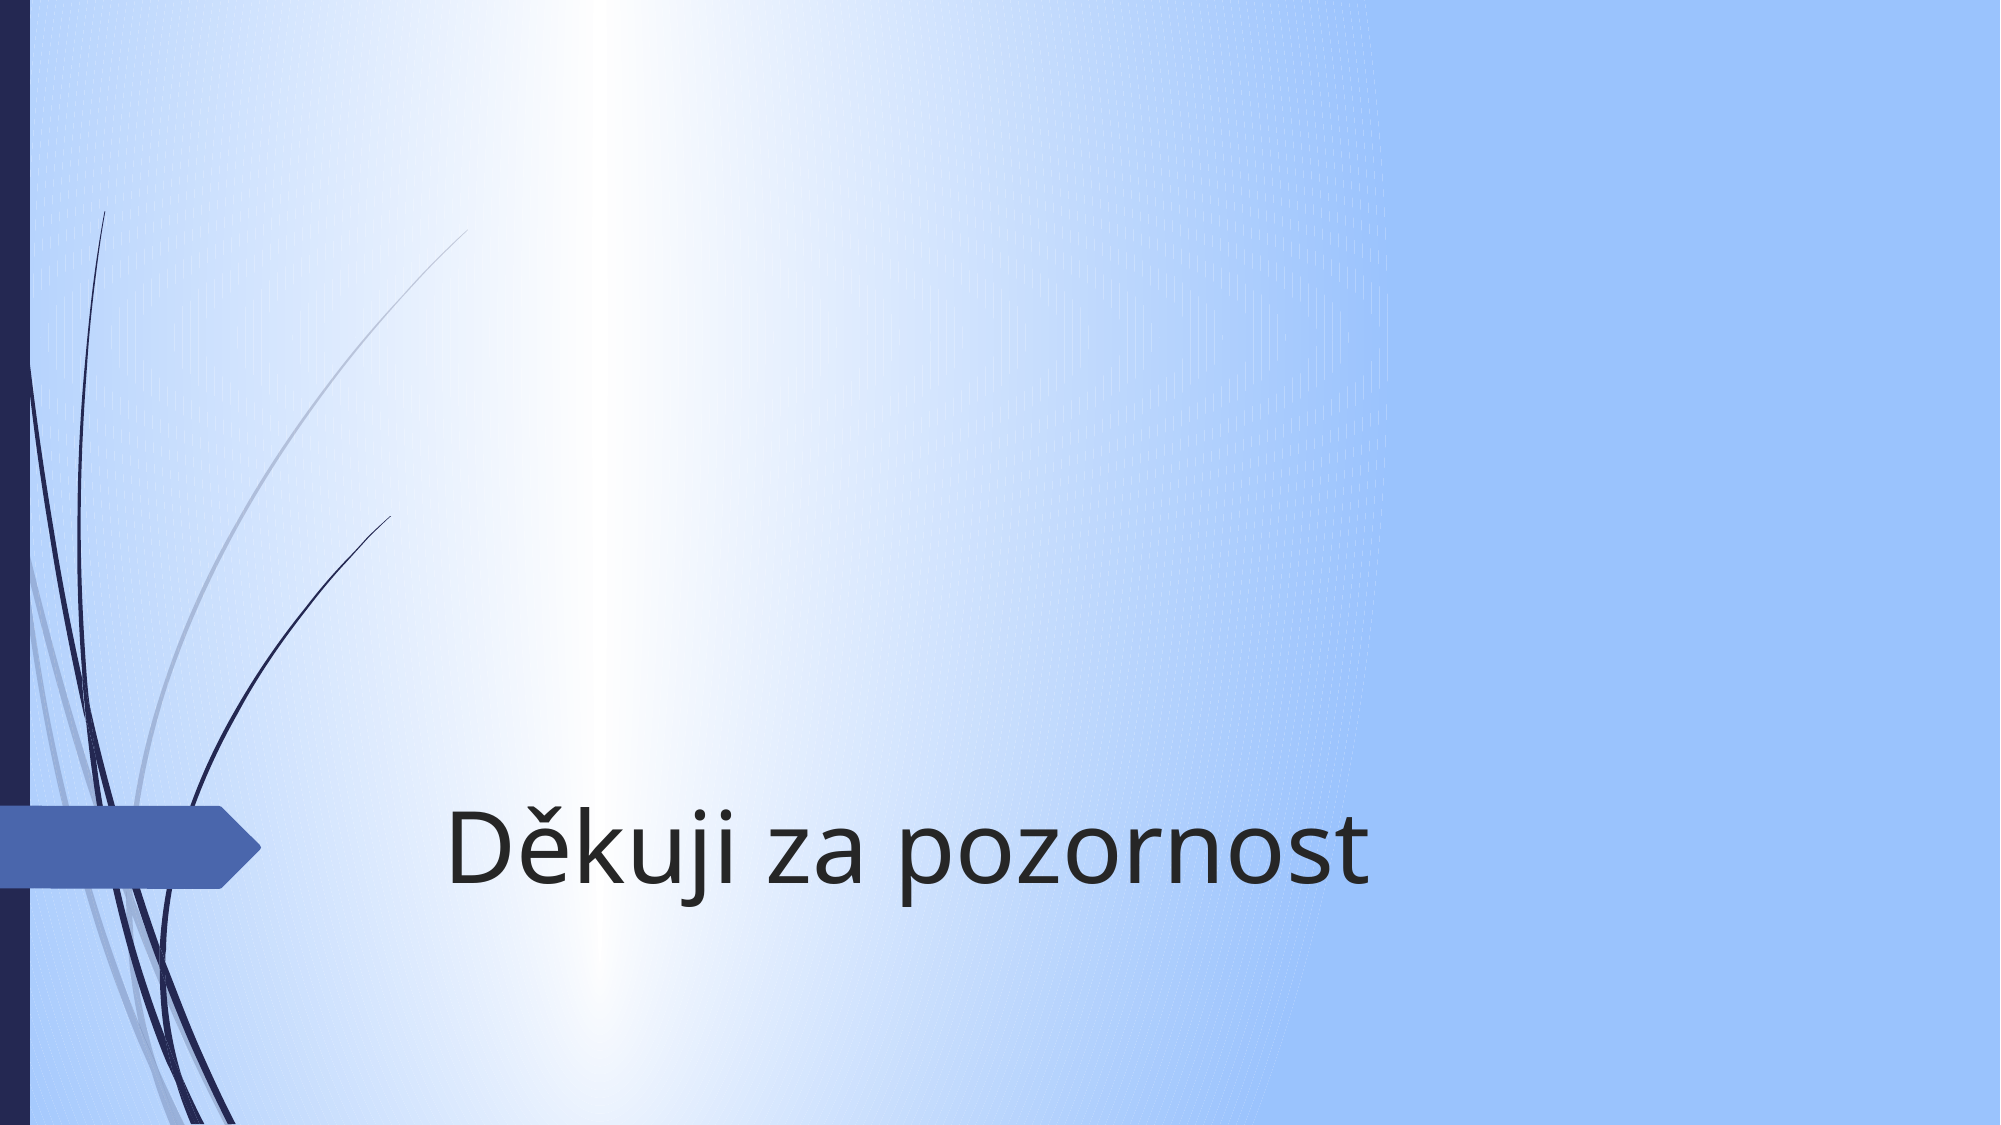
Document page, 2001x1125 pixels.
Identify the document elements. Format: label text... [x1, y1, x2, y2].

title Děkuji za pozornost [428, 464, 1892, 912]
